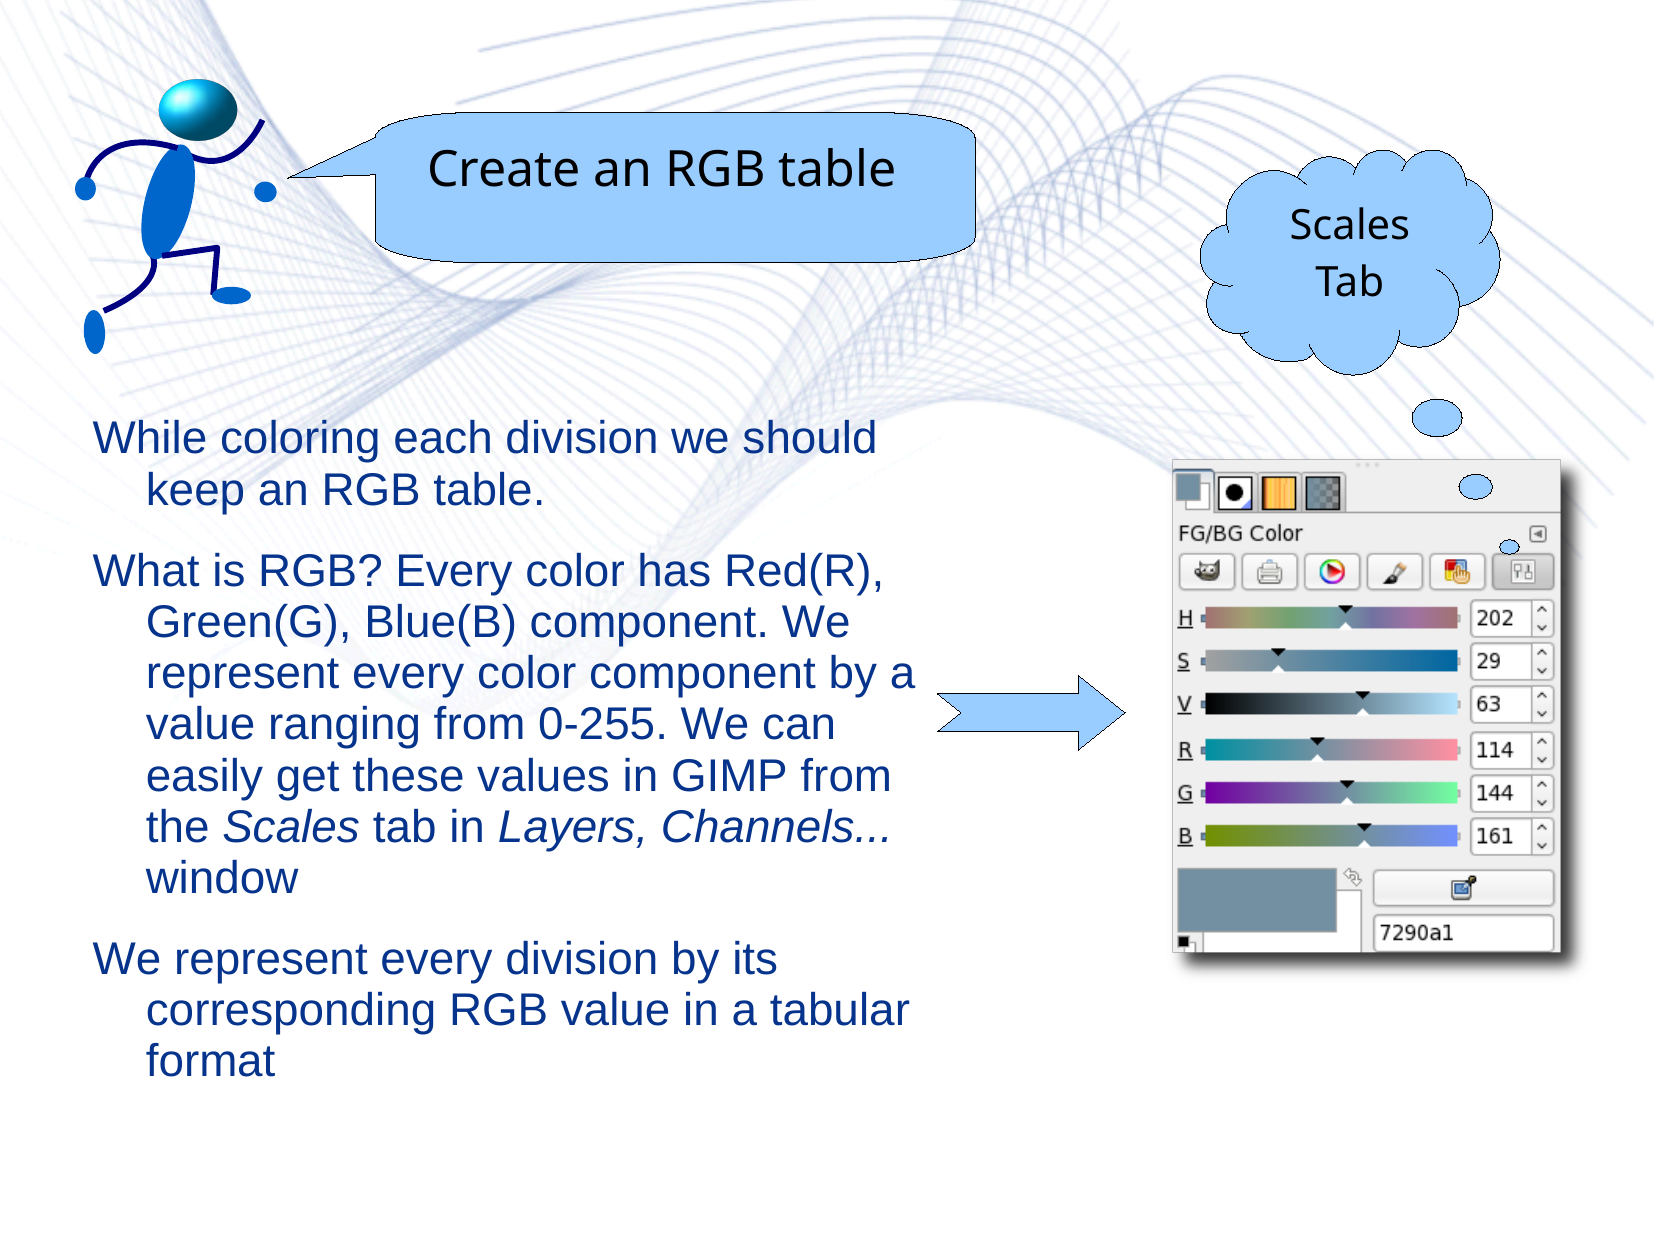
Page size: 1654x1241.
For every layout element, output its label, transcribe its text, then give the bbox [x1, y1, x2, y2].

text_box Scales Tab [1237, 187, 1463, 319]
text_box [211, 286, 251, 305]
text_box [1458, 474, 1493, 500]
text_box [75, 176, 96, 201]
text_box [83, 310, 106, 355]
text_box [1238, 150, 1501, 306]
text_box [1412, 399, 1463, 437]
text_box [254, 181, 277, 203]
text_box Create an RGB table [412, 125, 976, 263]
text_box [937, 675, 1126, 751]
text_box [1200, 188, 1458, 376]
text_box [141, 144, 195, 260]
text_box [1499, 539, 1520, 555]
picture [0, 0, 1654, 1241]
text_box [287, 112, 962, 257]
list While coloring each division we should keep an RGB table. What is RGB? Every color has Red(R), Green(G), Blue(B) component. We represent every color component by a value ranging from 0-255. We can easily get these values in GIMP from the Scales tab in Layers, Channels... window We represent every division by its corresponding RGB value in a tabular format [75, 412, 938, 1126]
